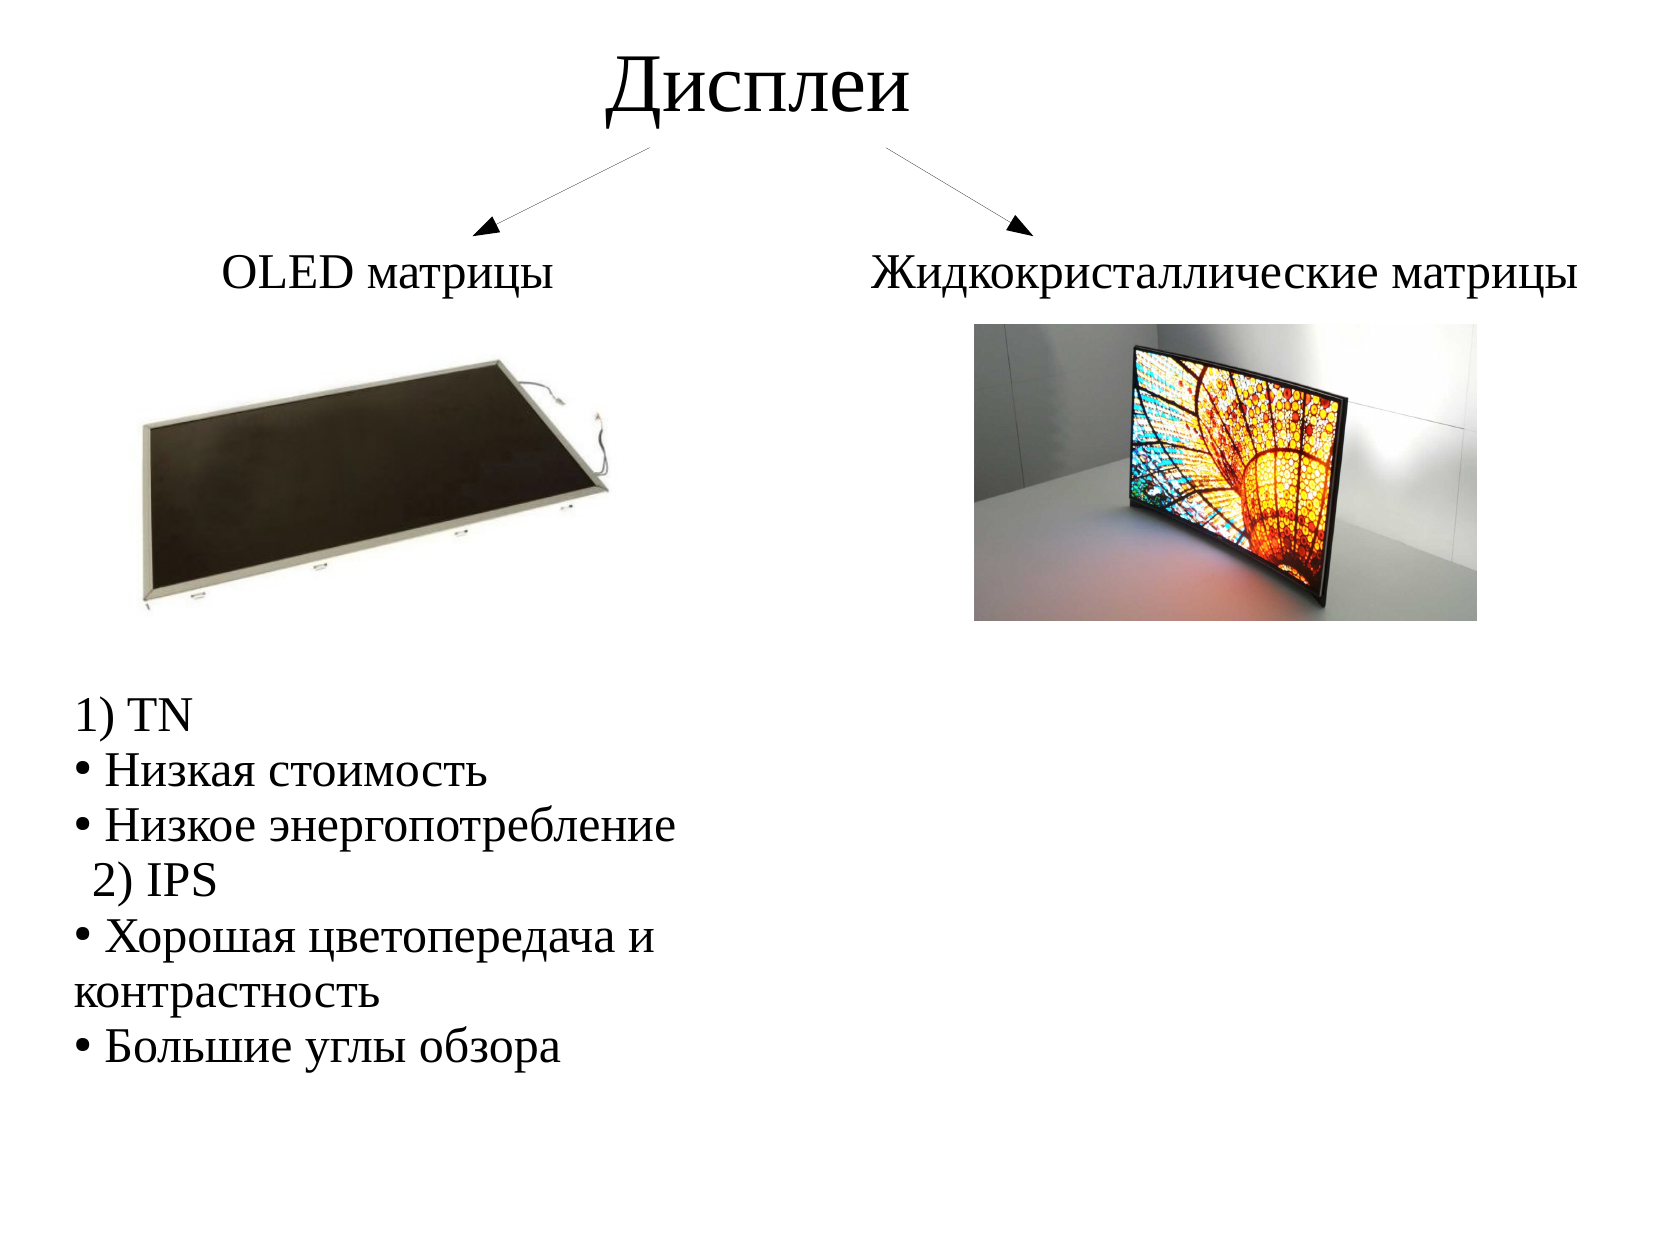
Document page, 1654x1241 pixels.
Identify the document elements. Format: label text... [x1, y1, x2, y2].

text_box OLED матрицы [206, 236, 621, 325]
text_box 1) TN Низкая стоимость Низкое энергопотребление 2) IPS Хорошая цветопередача и контрастность Большие углы обзора [59, 679, 945, 1088]
picture [974, 364, 1477, 621]
text_box Дисплеи [590, 29, 1004, 137]
text_box Жидкокристаллические матрицы [856, 236, 1654, 364]
picture [120, 354, 621, 621]
